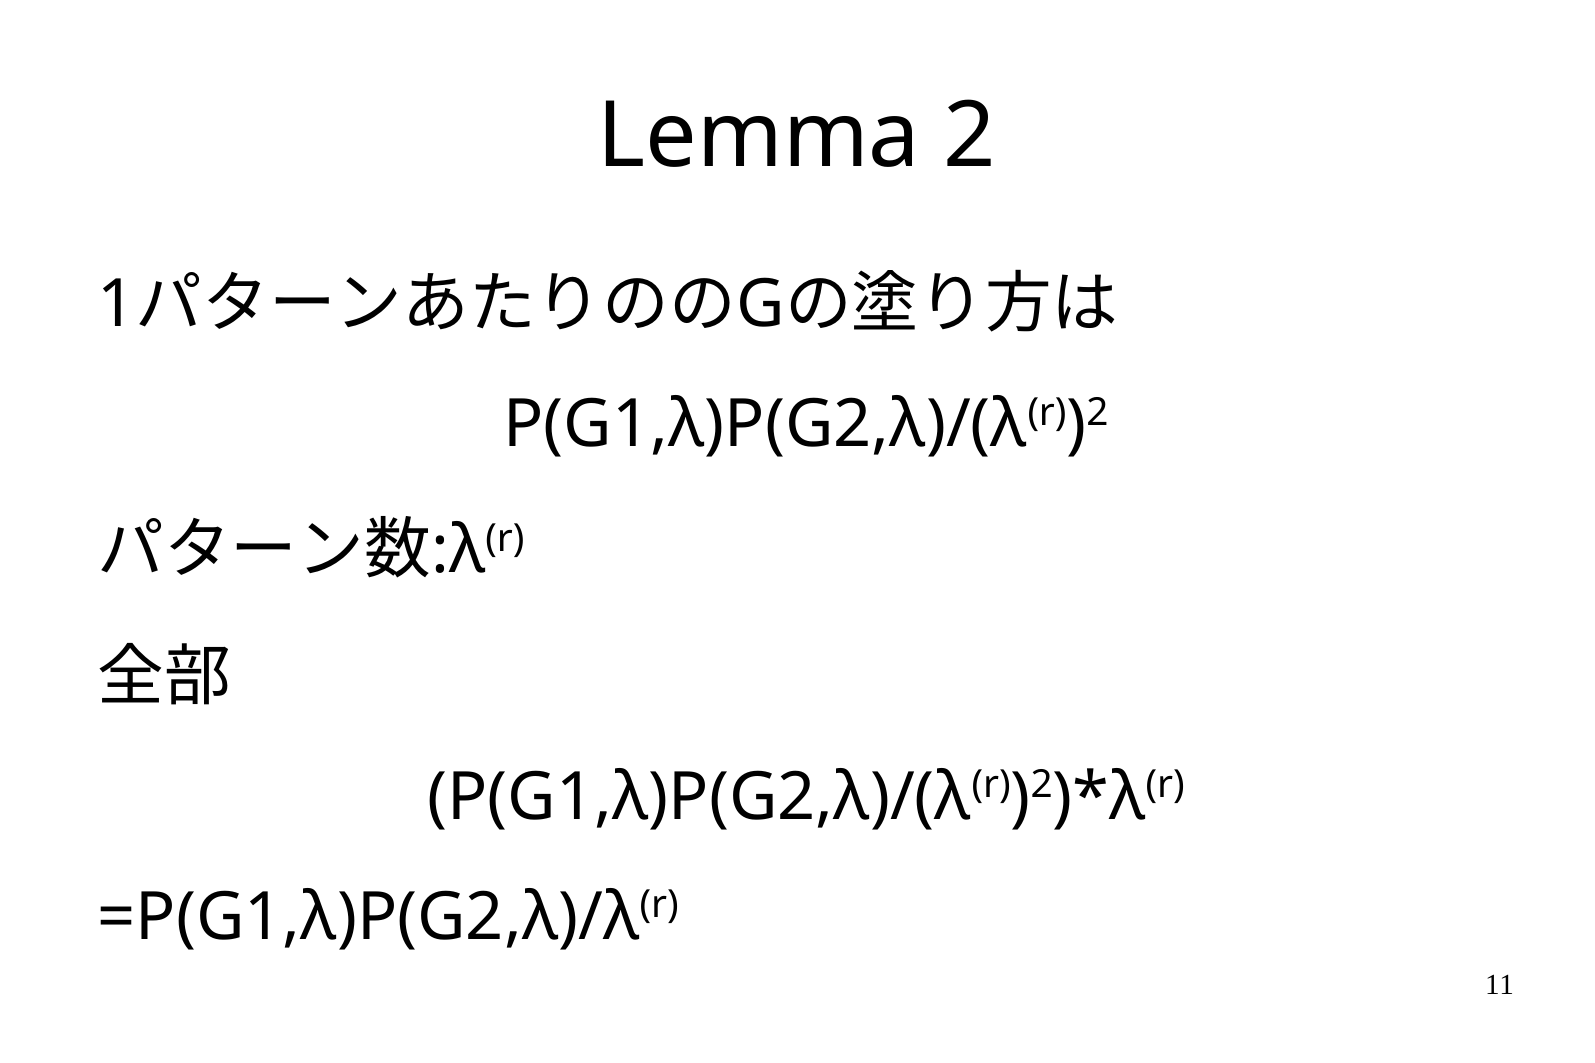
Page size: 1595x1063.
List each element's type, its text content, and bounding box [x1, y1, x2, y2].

title Lemma 2 [79, 42, 1515, 220]
list 1パターンあたりののGの塗り方は P(G1,λ)P(G2,λ)/(λ(r))2 パターン数:λ(r) 全部 (P(G1,λ)P(G2,λ)/(λ(r))2)*λ(r) =P(G1,λ)P(G2,λ)/λ(r) [79, 248, 1515, 951]
